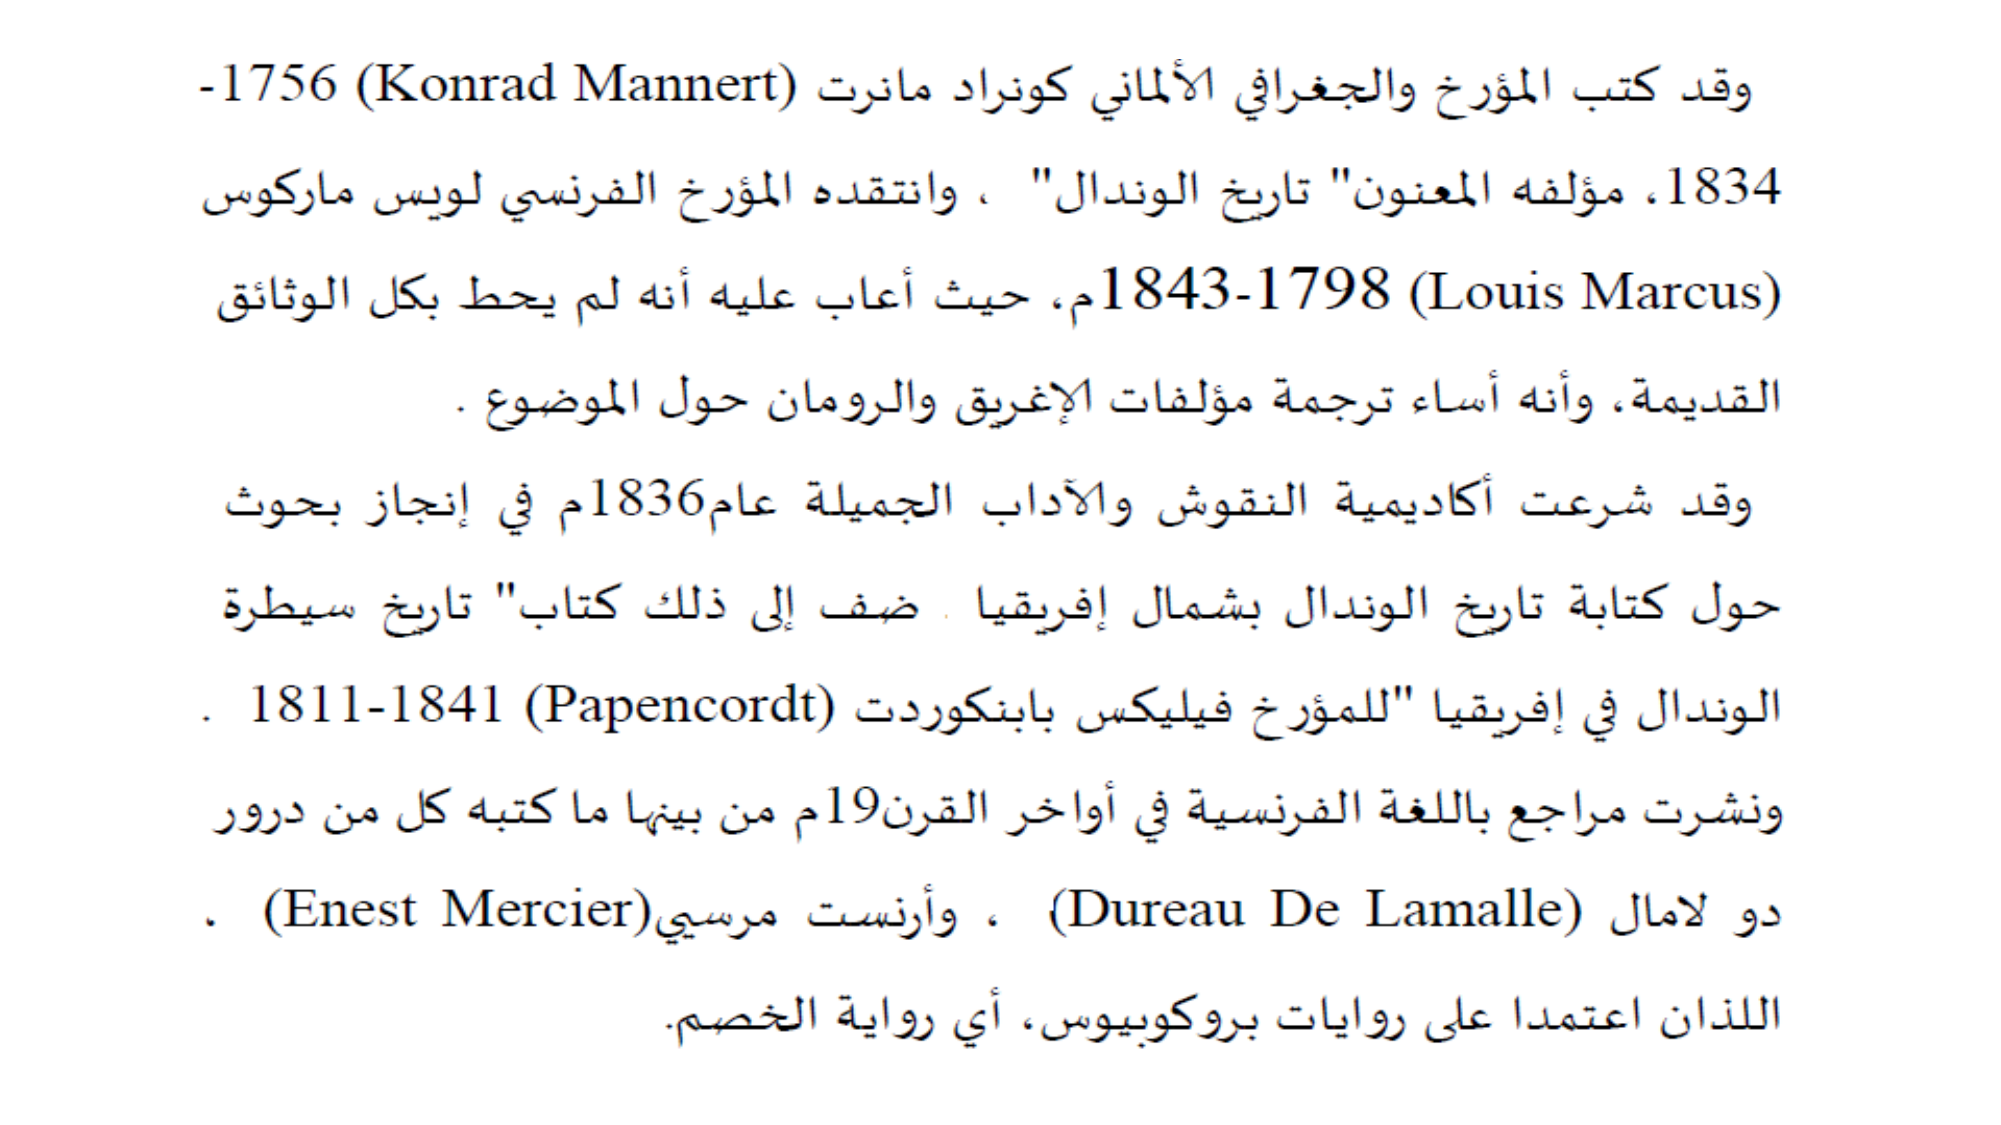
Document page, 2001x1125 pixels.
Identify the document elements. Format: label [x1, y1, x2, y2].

picture [147, 59, 1805, 1066]
